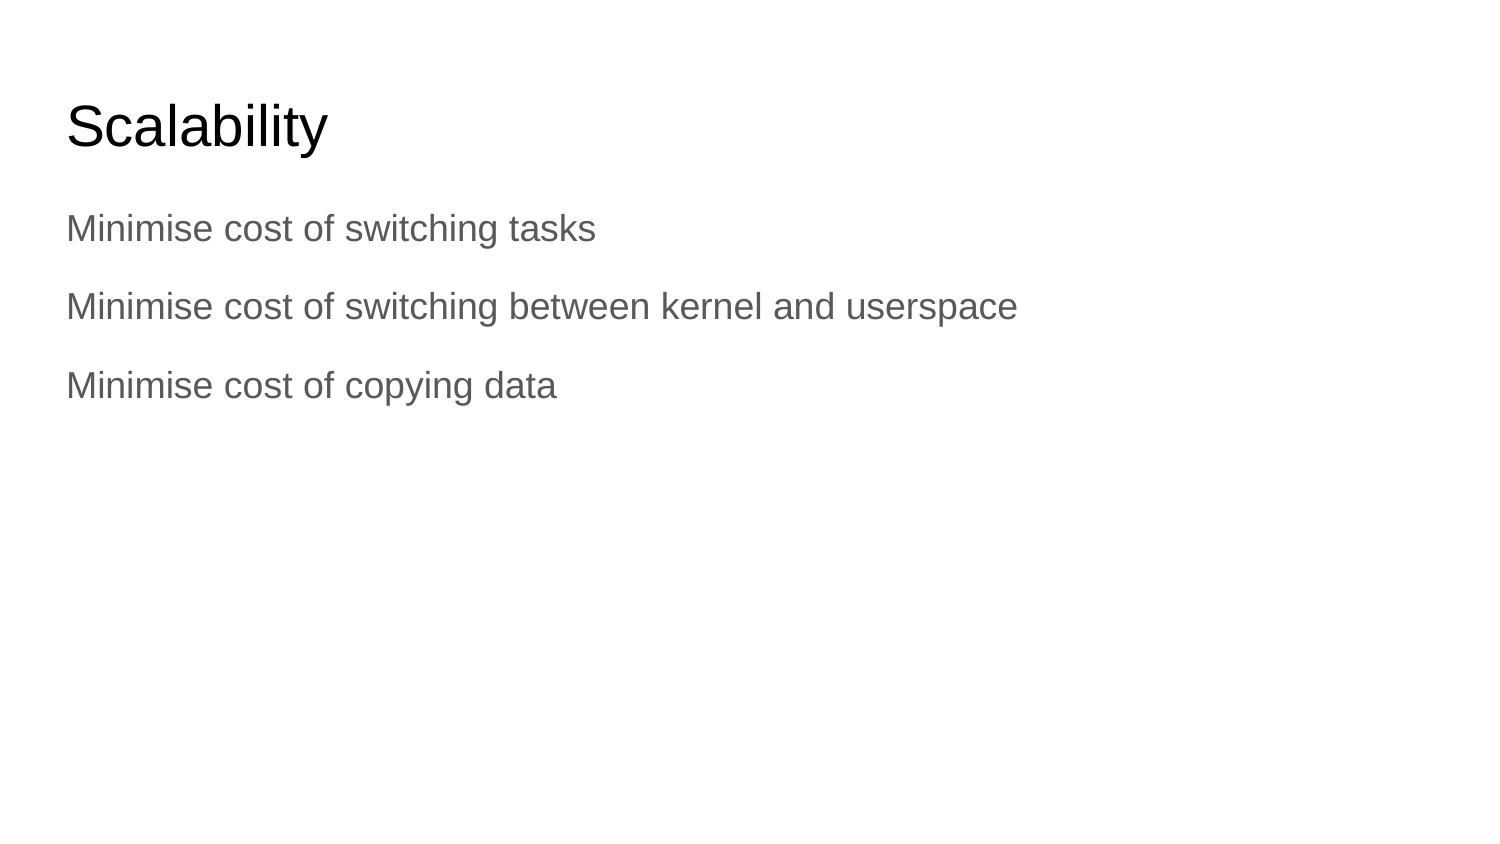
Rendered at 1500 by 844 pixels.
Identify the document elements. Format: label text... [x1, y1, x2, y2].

list Minimise cost of switching tasks Minimise cost of switching between kernel and userspace Minimise cost of copying data [51, 189, 1449, 750]
title Scalability [51, 72, 1449, 167]
